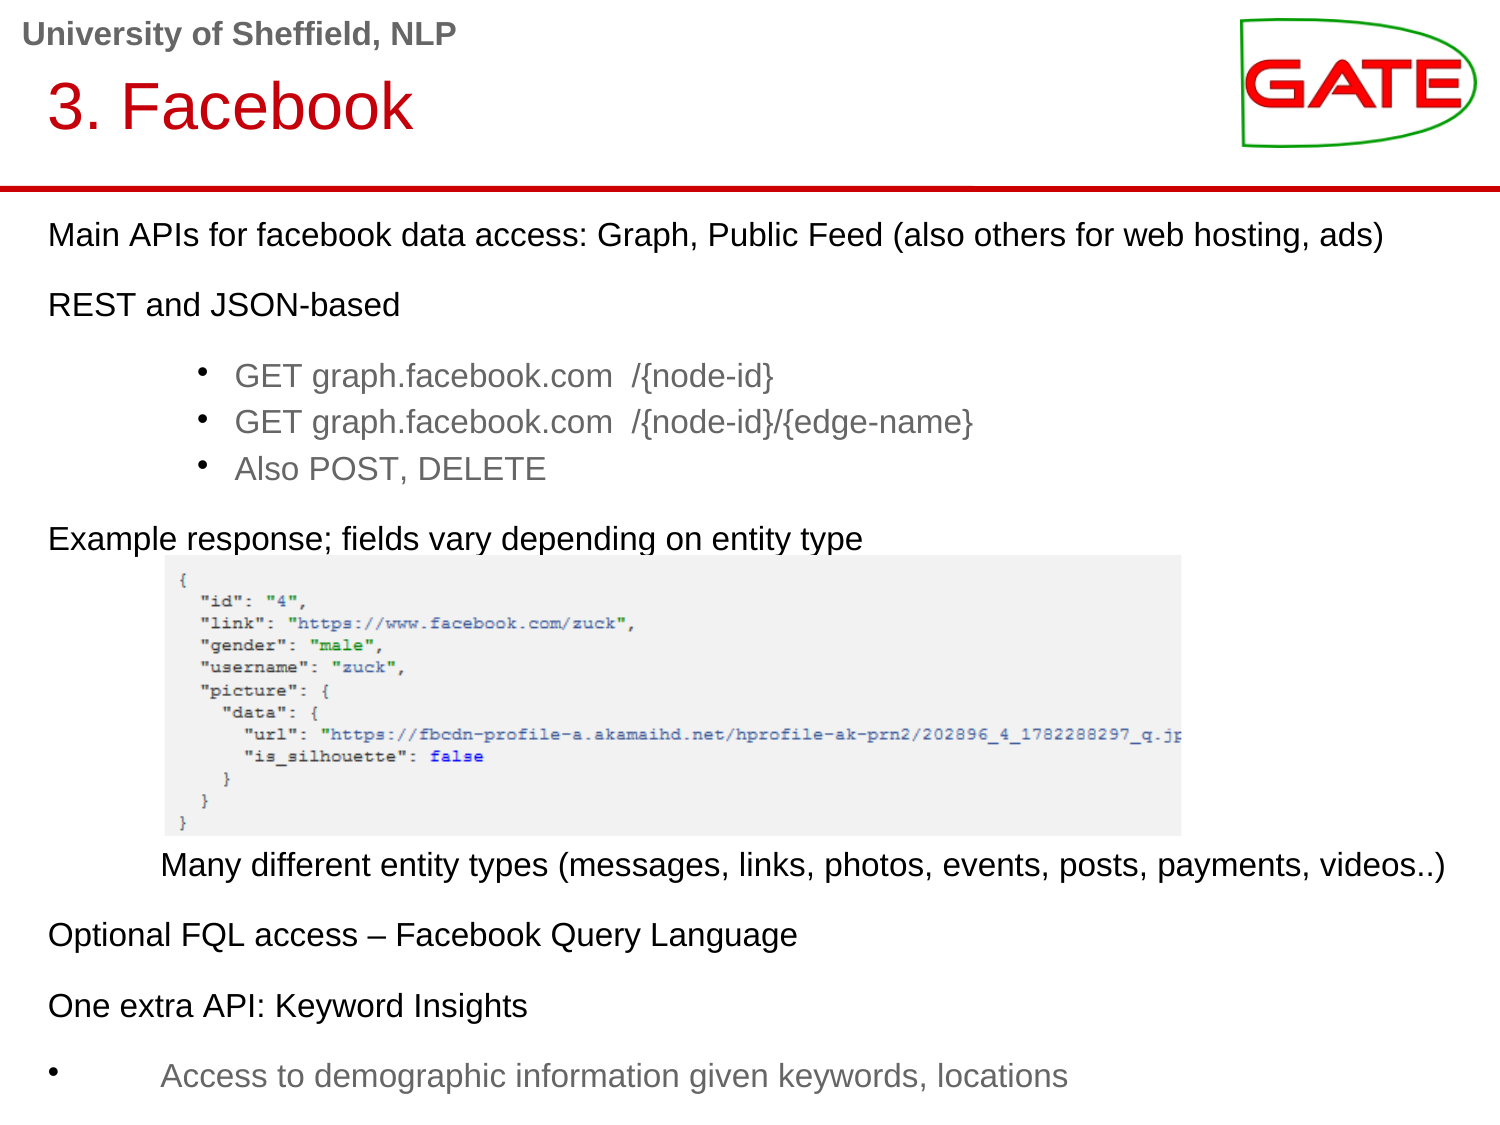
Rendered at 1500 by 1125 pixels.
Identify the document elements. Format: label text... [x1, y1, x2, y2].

picture [1240, 18, 1477, 148]
text_box 3. Facebook [47, 47, 1267, 168]
picture [162, 555, 1182, 836]
text_box Main APIs for facebook data access: Graph, Public Feed (also others for web hosting, ads) REST and JSON-based GET graph.facebook.com /{node-id} GET graph.facebook.com /{node-id}/{edge-name} Also POST, DELETE Example response; fields vary depending on entity type Many different entity types (messages, links, photos, events, posts, payments, videos..) Optional FQL access – Facebook Query Language One extra API: Keyword Insights Access to demographic information given keywords, locations [47, 212, 1500, 1064]
